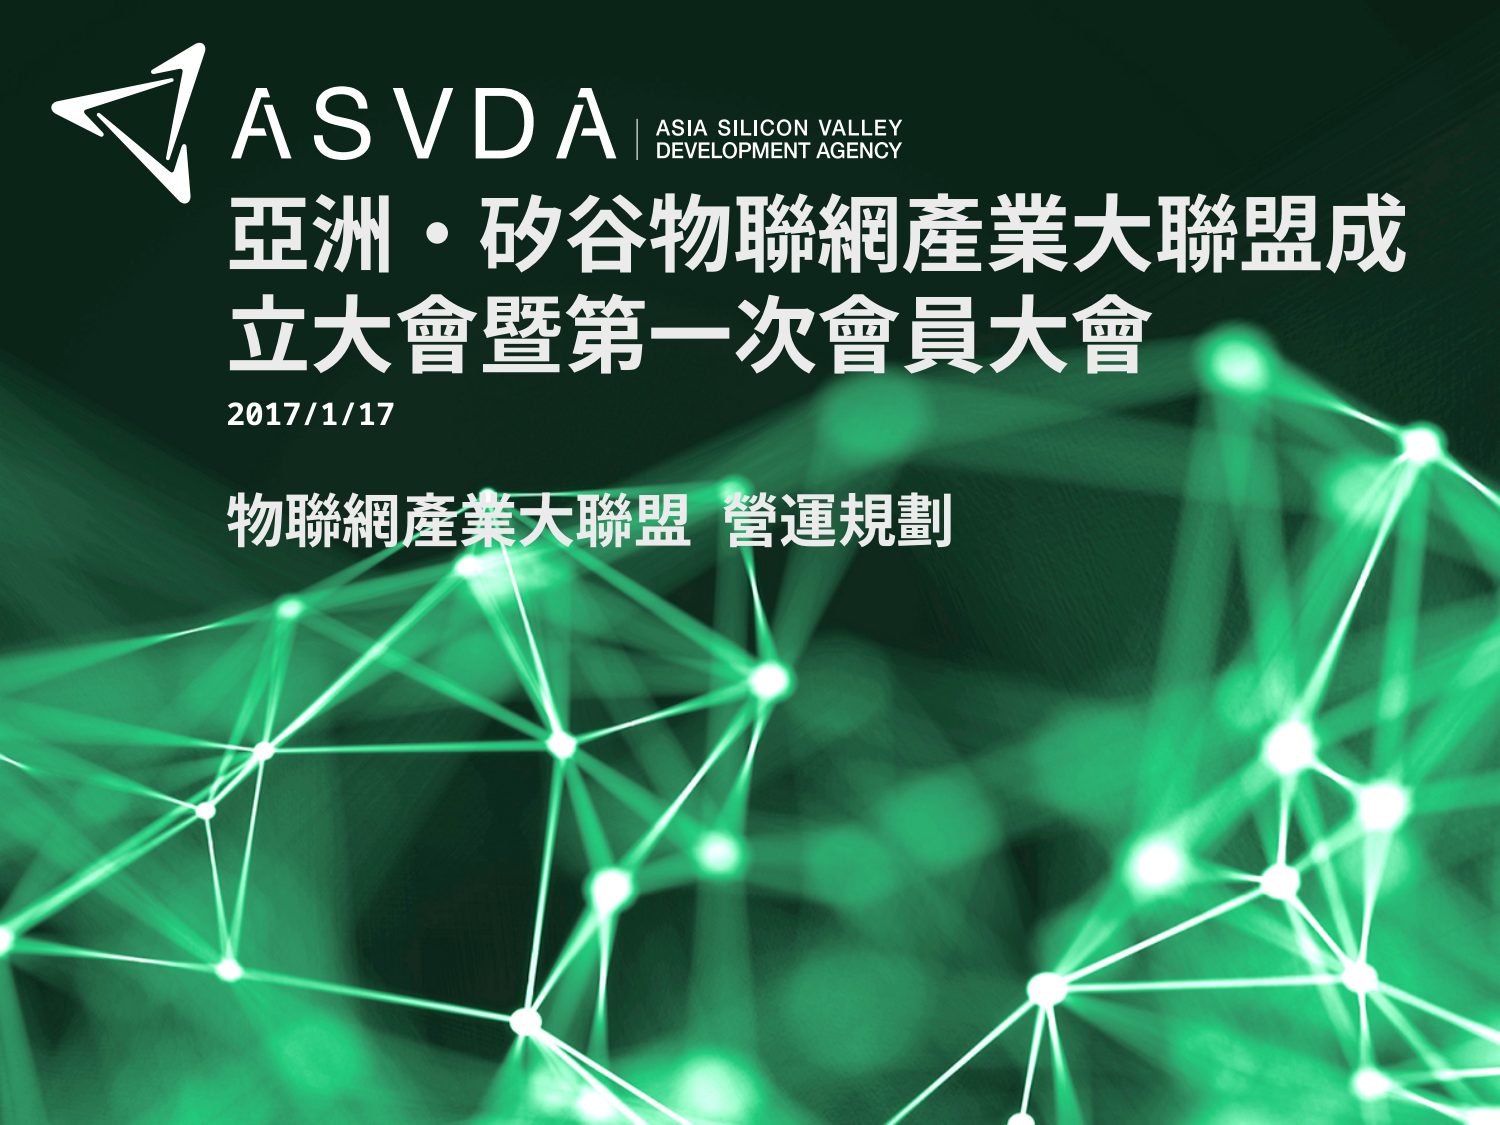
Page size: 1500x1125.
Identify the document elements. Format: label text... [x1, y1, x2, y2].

list 2017/1/17 [193, 902, 1280, 1044]
title 亞洲・矽谷物聯網產業大聯盟成立大會暨第一次會員大會 物聯網產業大聯盟 營運規劃 [167, 332, 1385, 546]
